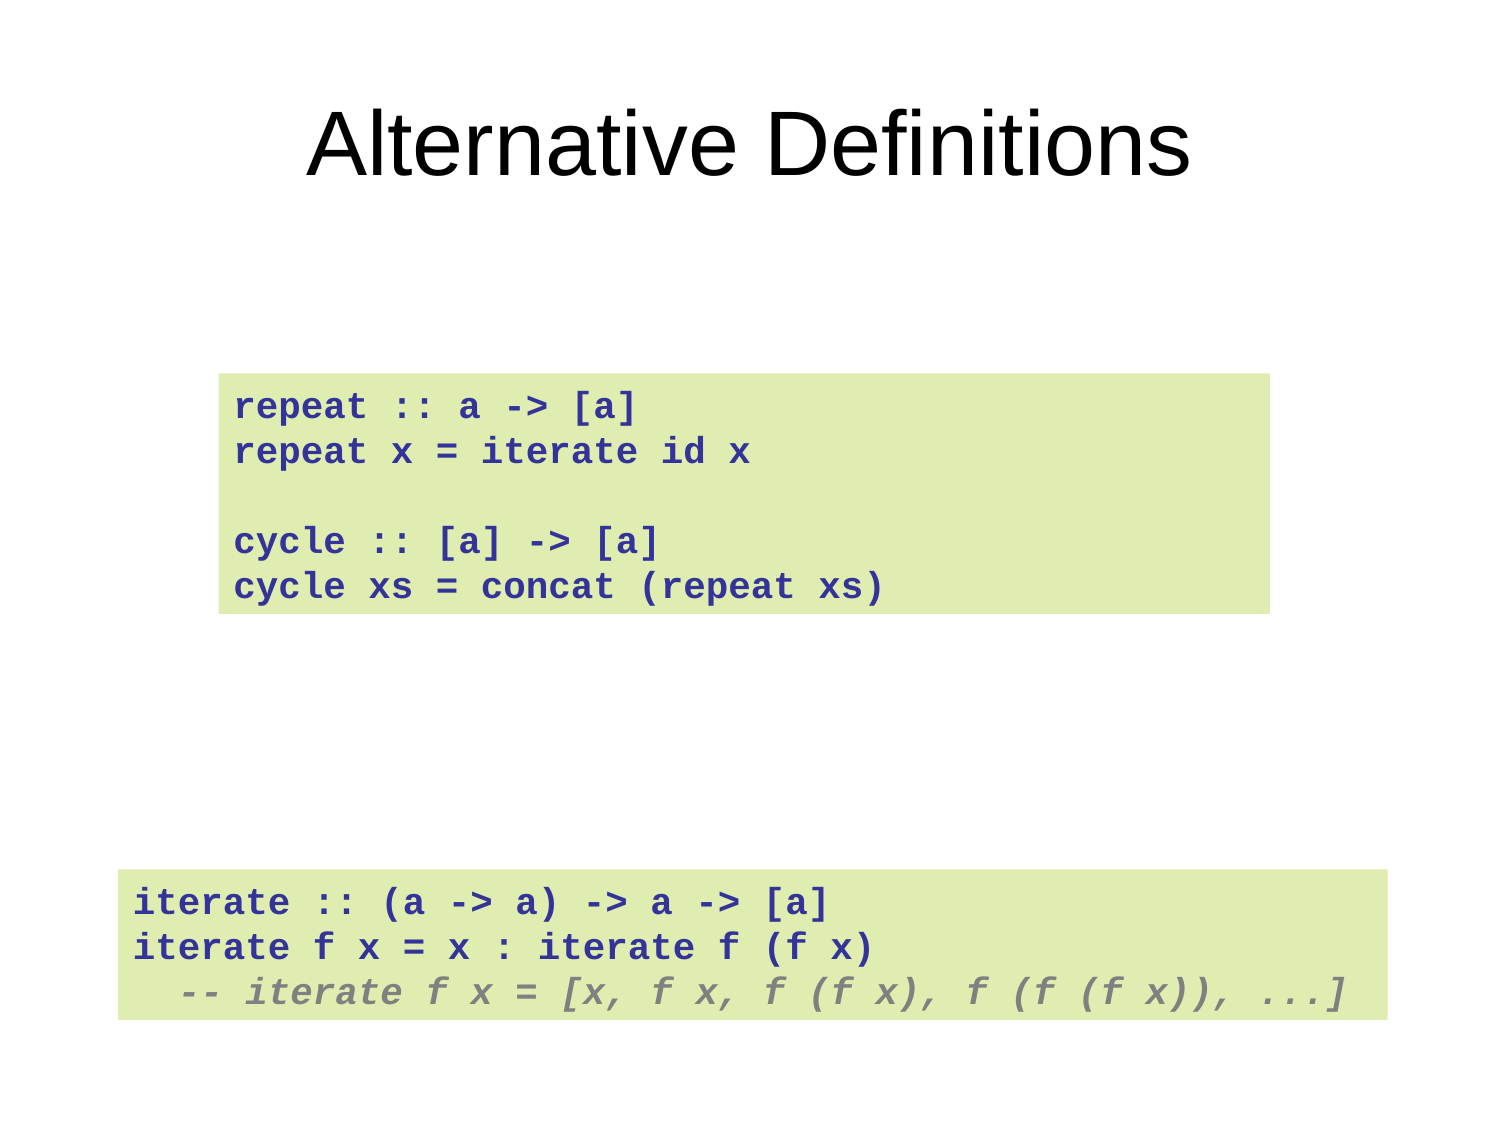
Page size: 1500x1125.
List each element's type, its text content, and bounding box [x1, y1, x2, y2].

title Alternative Definitions [75, 45, 1426, 233]
text_box repeat :: a -> [a] repeat x = iterate id x cycle :: [a] -> [a] cycle xs = concat (repeat xs) [218, 373, 1270, 614]
text_box iterate :: (a -> a) -> a -> [a] iterate f x = x : iterate f (f x) -- iterate f x = [x, f x, f (f x), f (f (f x)), ...] [118, 869, 1388, 1020]
